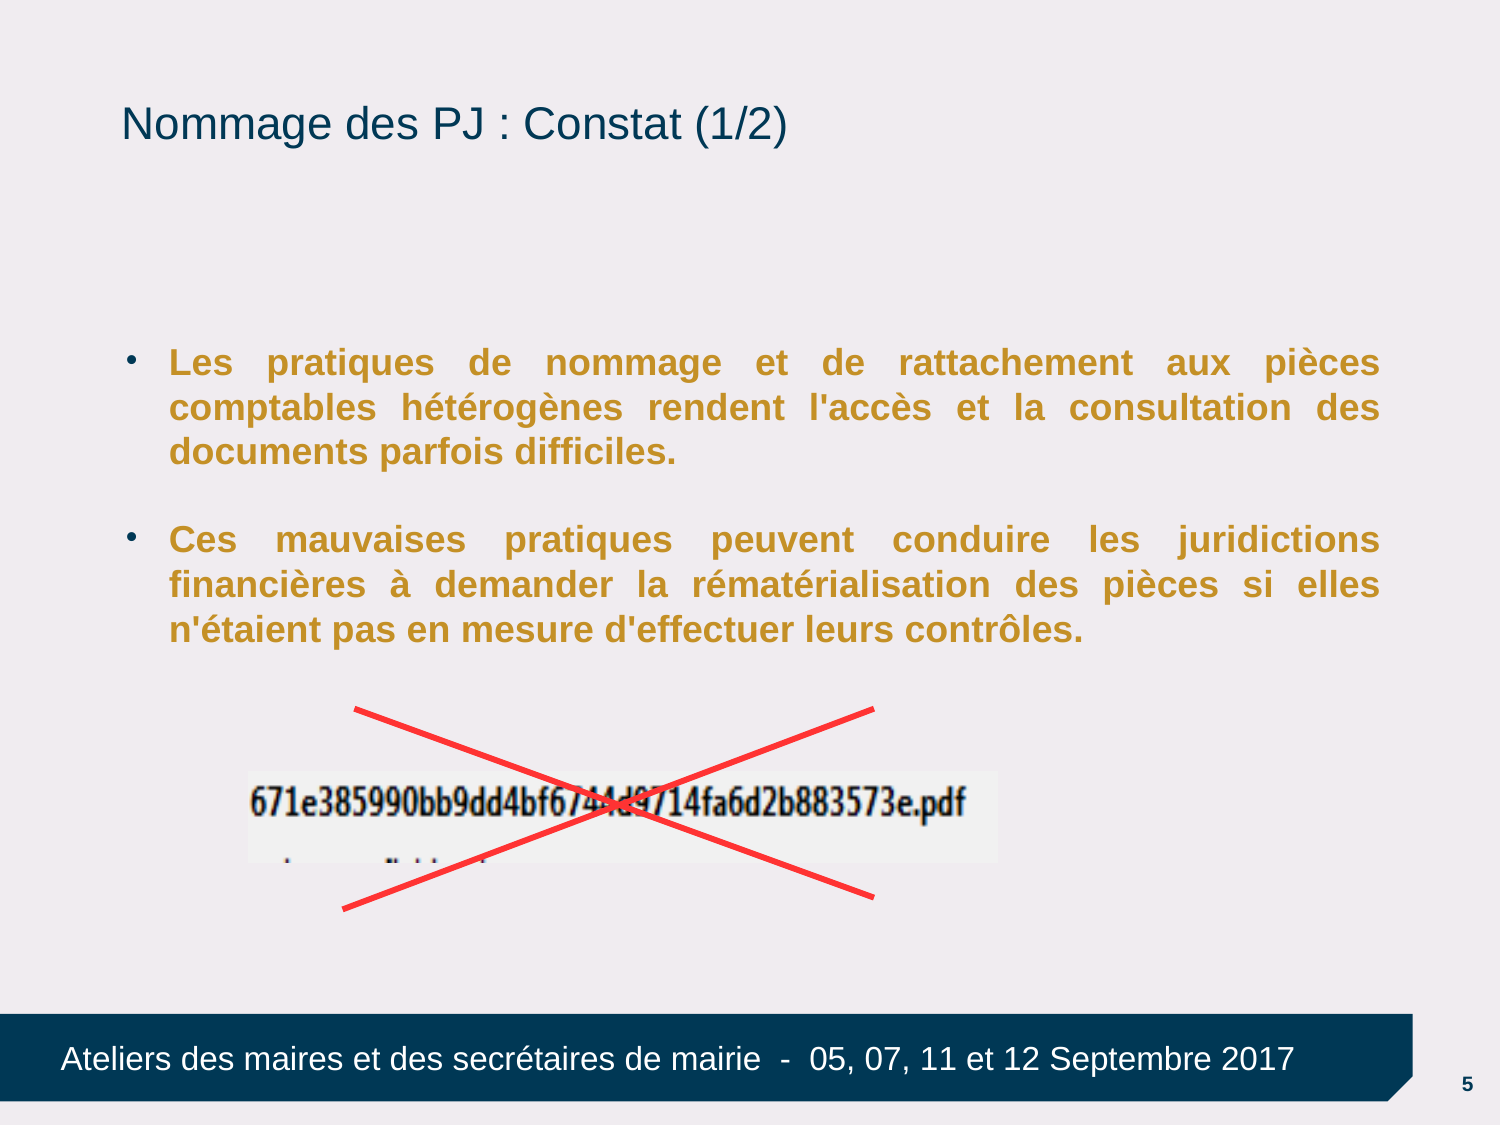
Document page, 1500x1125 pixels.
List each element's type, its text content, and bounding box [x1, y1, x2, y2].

picture [538, 771, 697, 801]
picture [631, 771, 998, 863]
picture [248, 771, 607, 863]
picture [477, 809, 767, 863]
title Nommage des PJ : Constat (1/2) [121, 68, 1438, 180]
list Les pratiques de nommage et de rattachement aux pièces comptables hétérogènes rendent l'accès et la consultation des documents parfois difficiles. Ces mauvaises pratiques peuvent conduire les juridictions financières à demander la rématérialisation des pièces si elles n'étaient pas en mesure d'effectuer leurs contrôles. [125, 337, 1382, 970]
